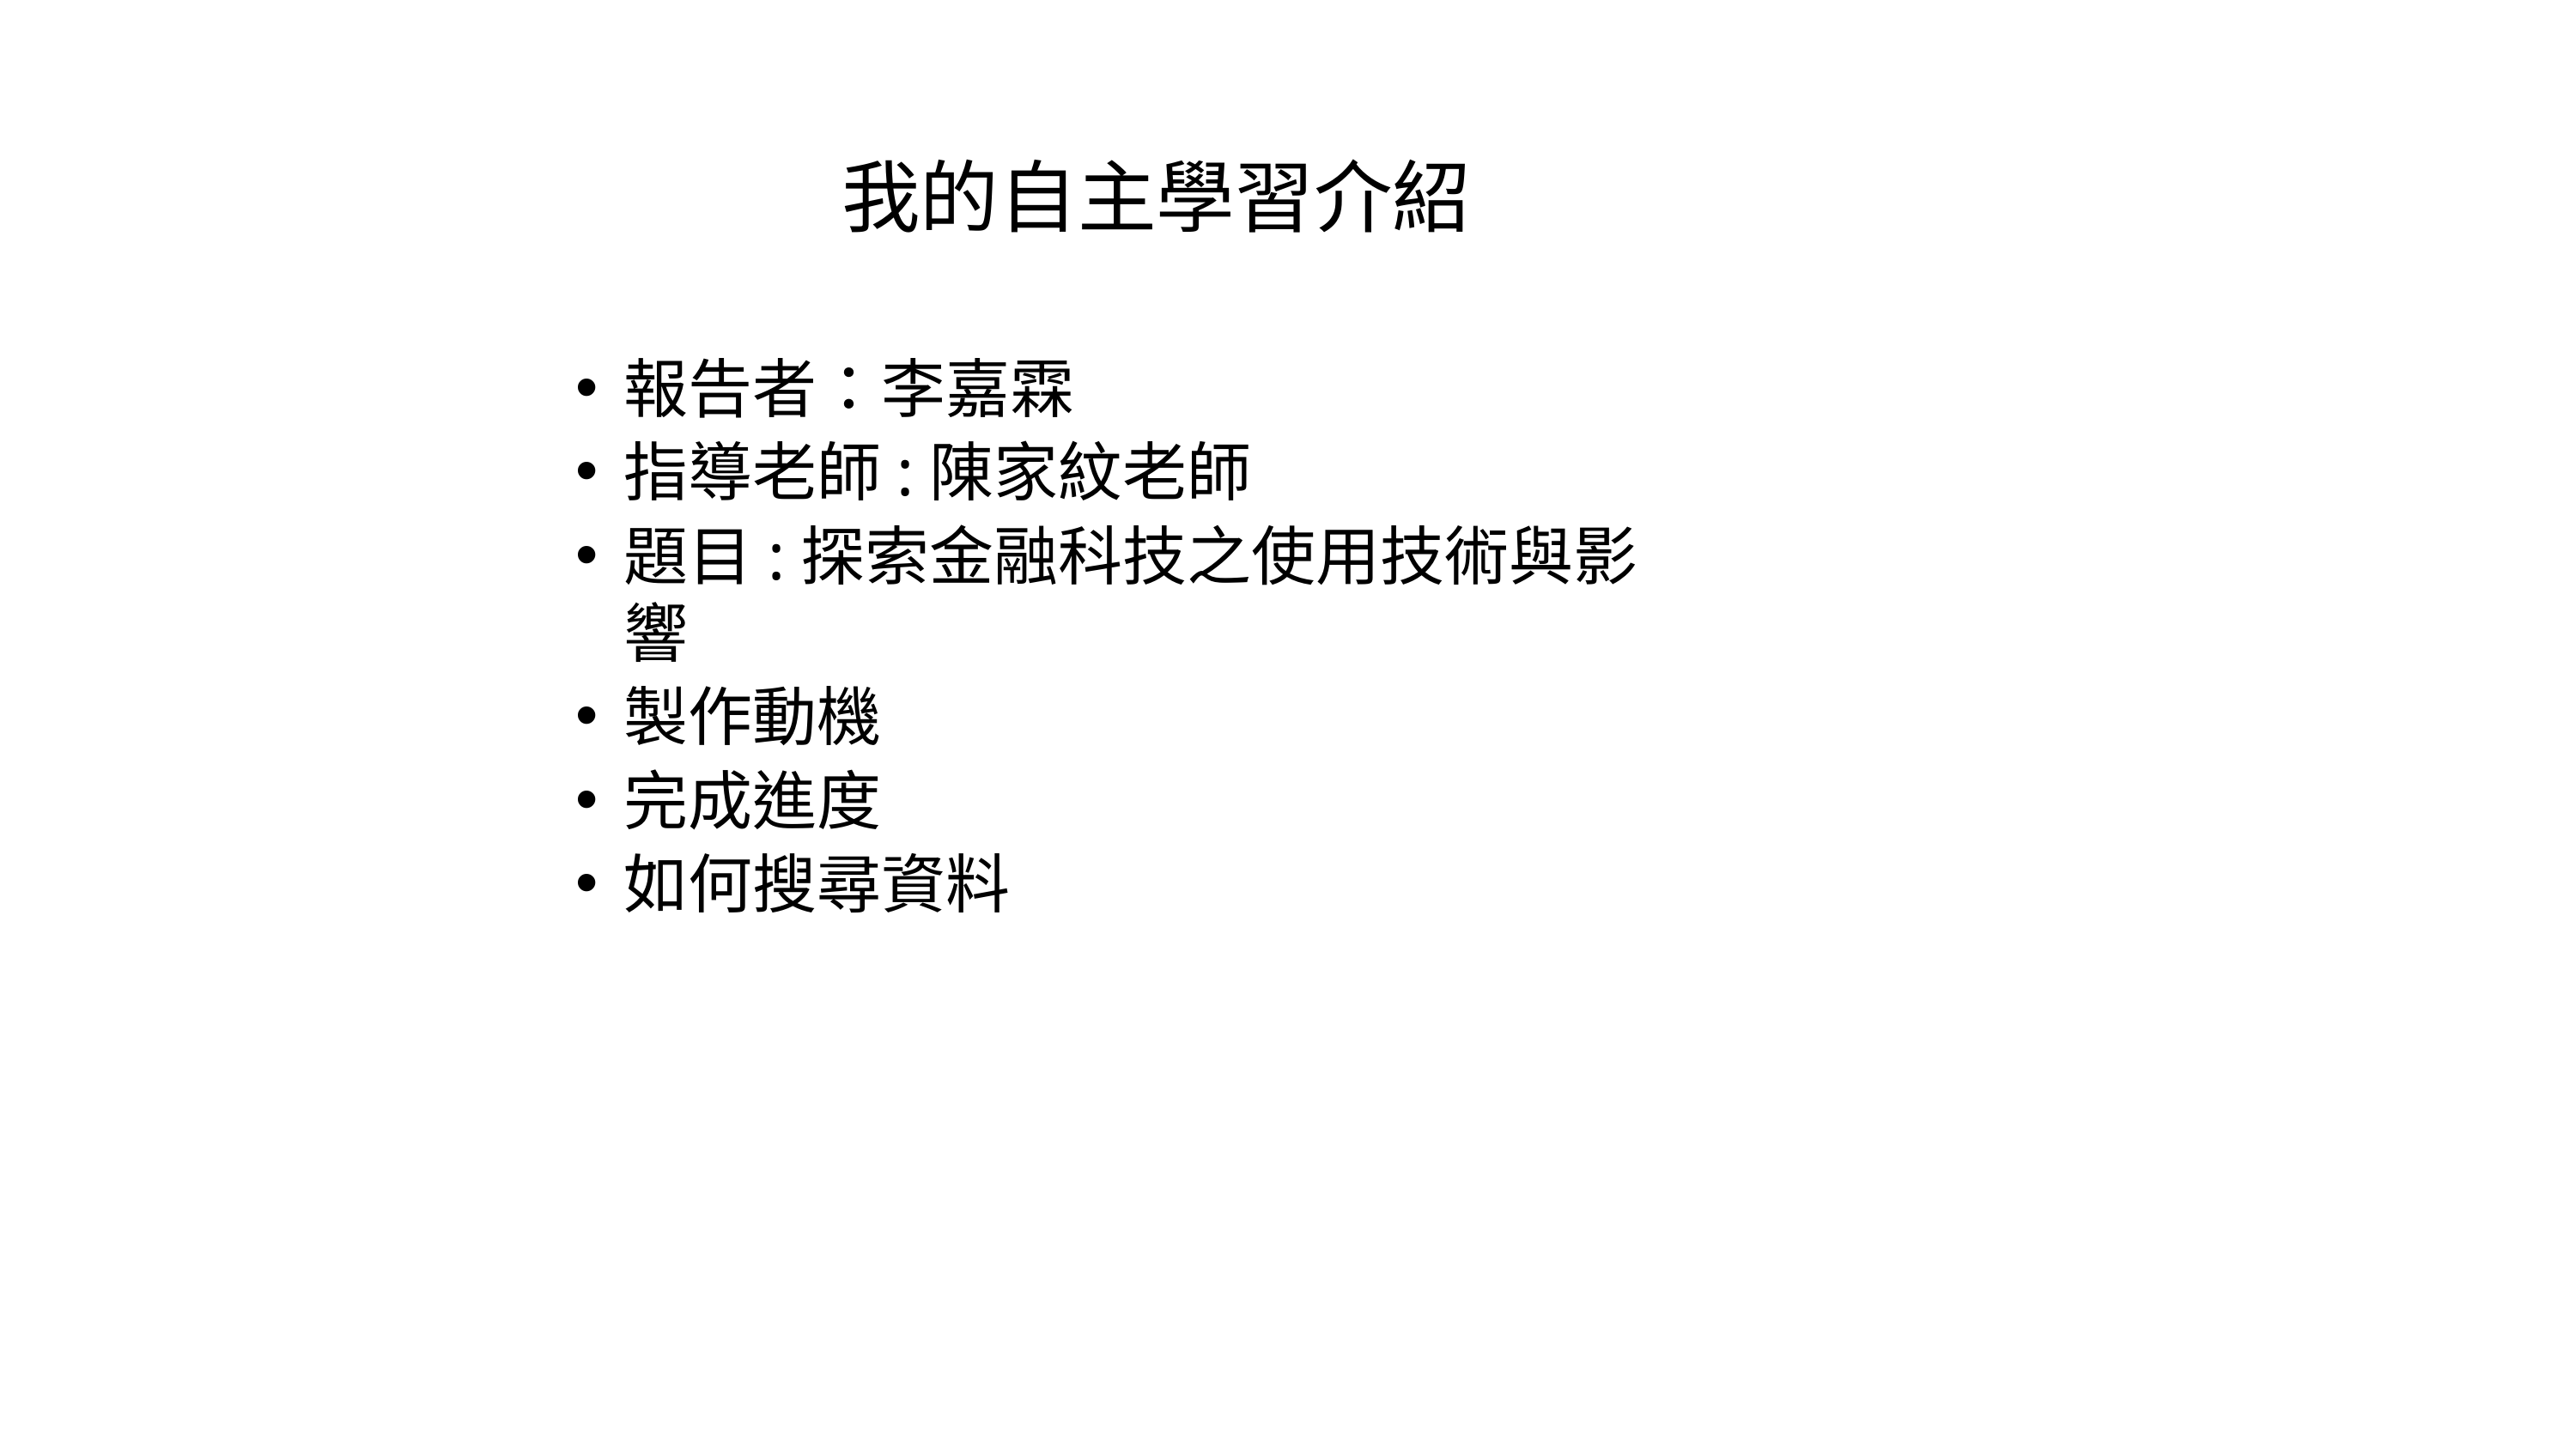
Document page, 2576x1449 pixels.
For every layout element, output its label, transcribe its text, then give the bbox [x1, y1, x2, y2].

title 我的自主學習介紹 [577, 114, 1736, 276]
list 報告者：李嘉霖 指導老師:陳家紋老師 題目:探索金融科技之使用技術與影響 製作動機 完成進度 如何搜尋資料 [546, 341, 1706, 979]
